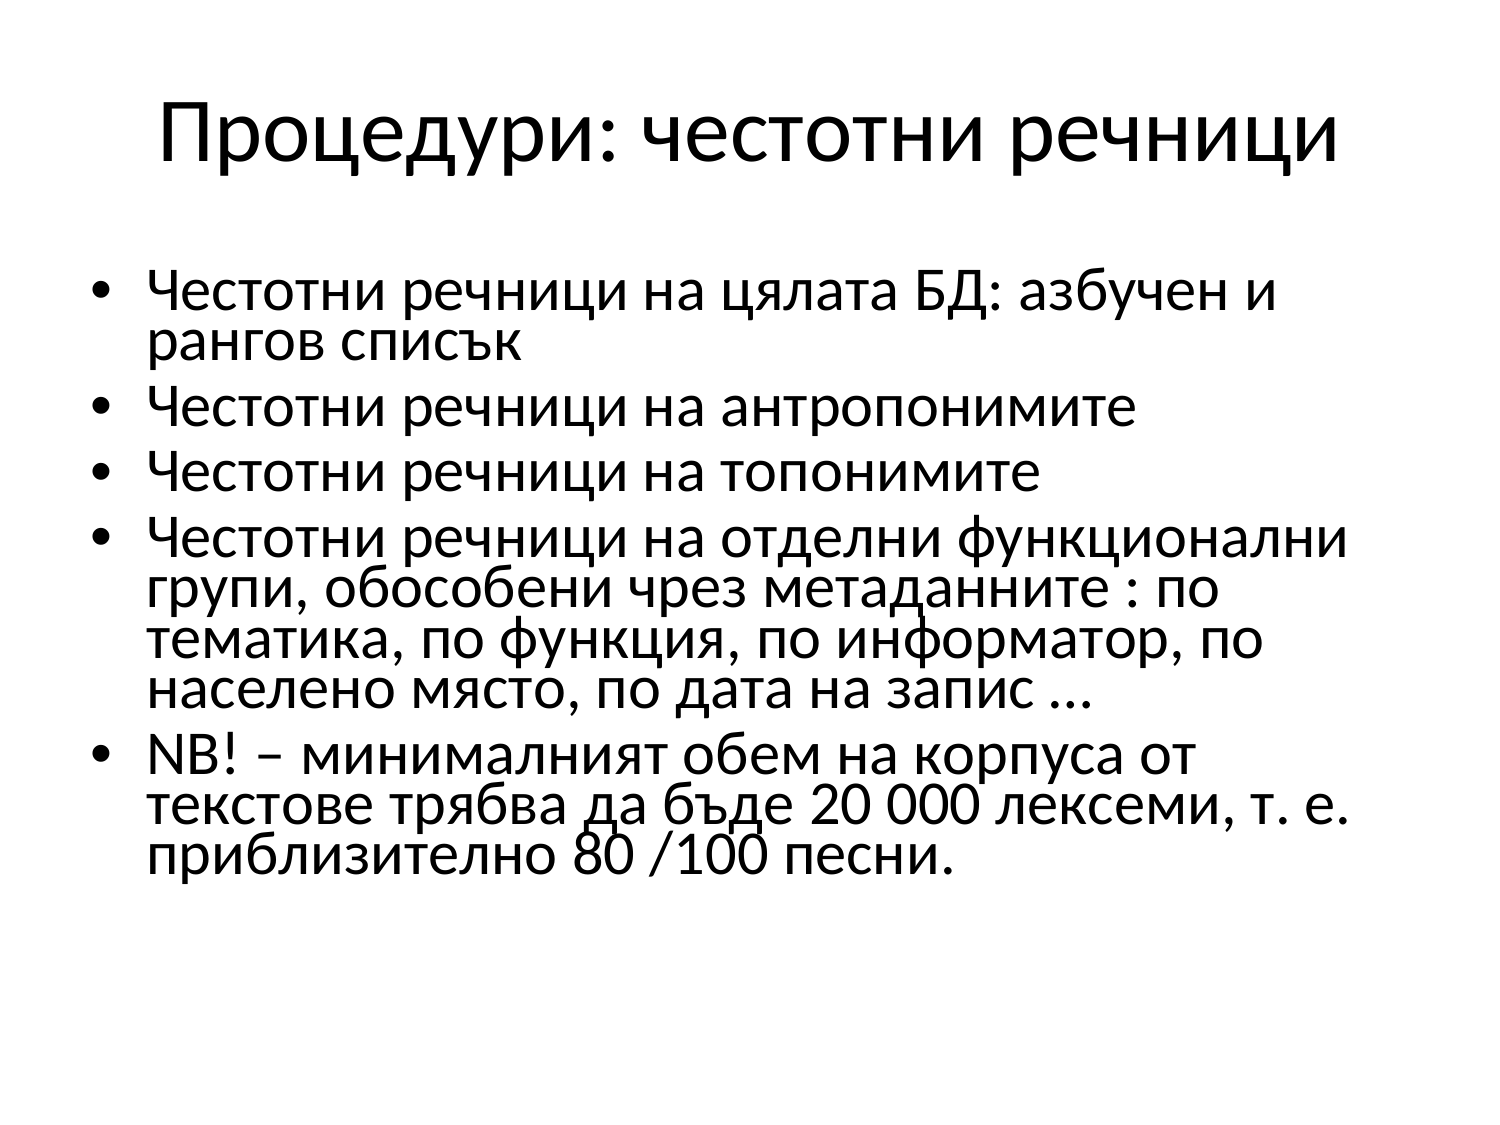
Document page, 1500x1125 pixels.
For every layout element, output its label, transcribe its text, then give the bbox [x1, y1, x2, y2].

list Честотни речници на цялата БД: азбучен и рангов списък Честотни речници на антропонимите Честотни речници на топонимите Честотни речници на отделни функционални групи, обособени чрез метаданните : по тематика, по функция, по информатор, по населено място, по дата на запис … NB! – минималният обем на корпуса от текстове трябва да бъде 20 000 лексеми, т. е. приблизително 80 /100 песни. [75, 262, 1426, 1125]
title Процедури: честотни речници [75, 45, 1426, 233]
